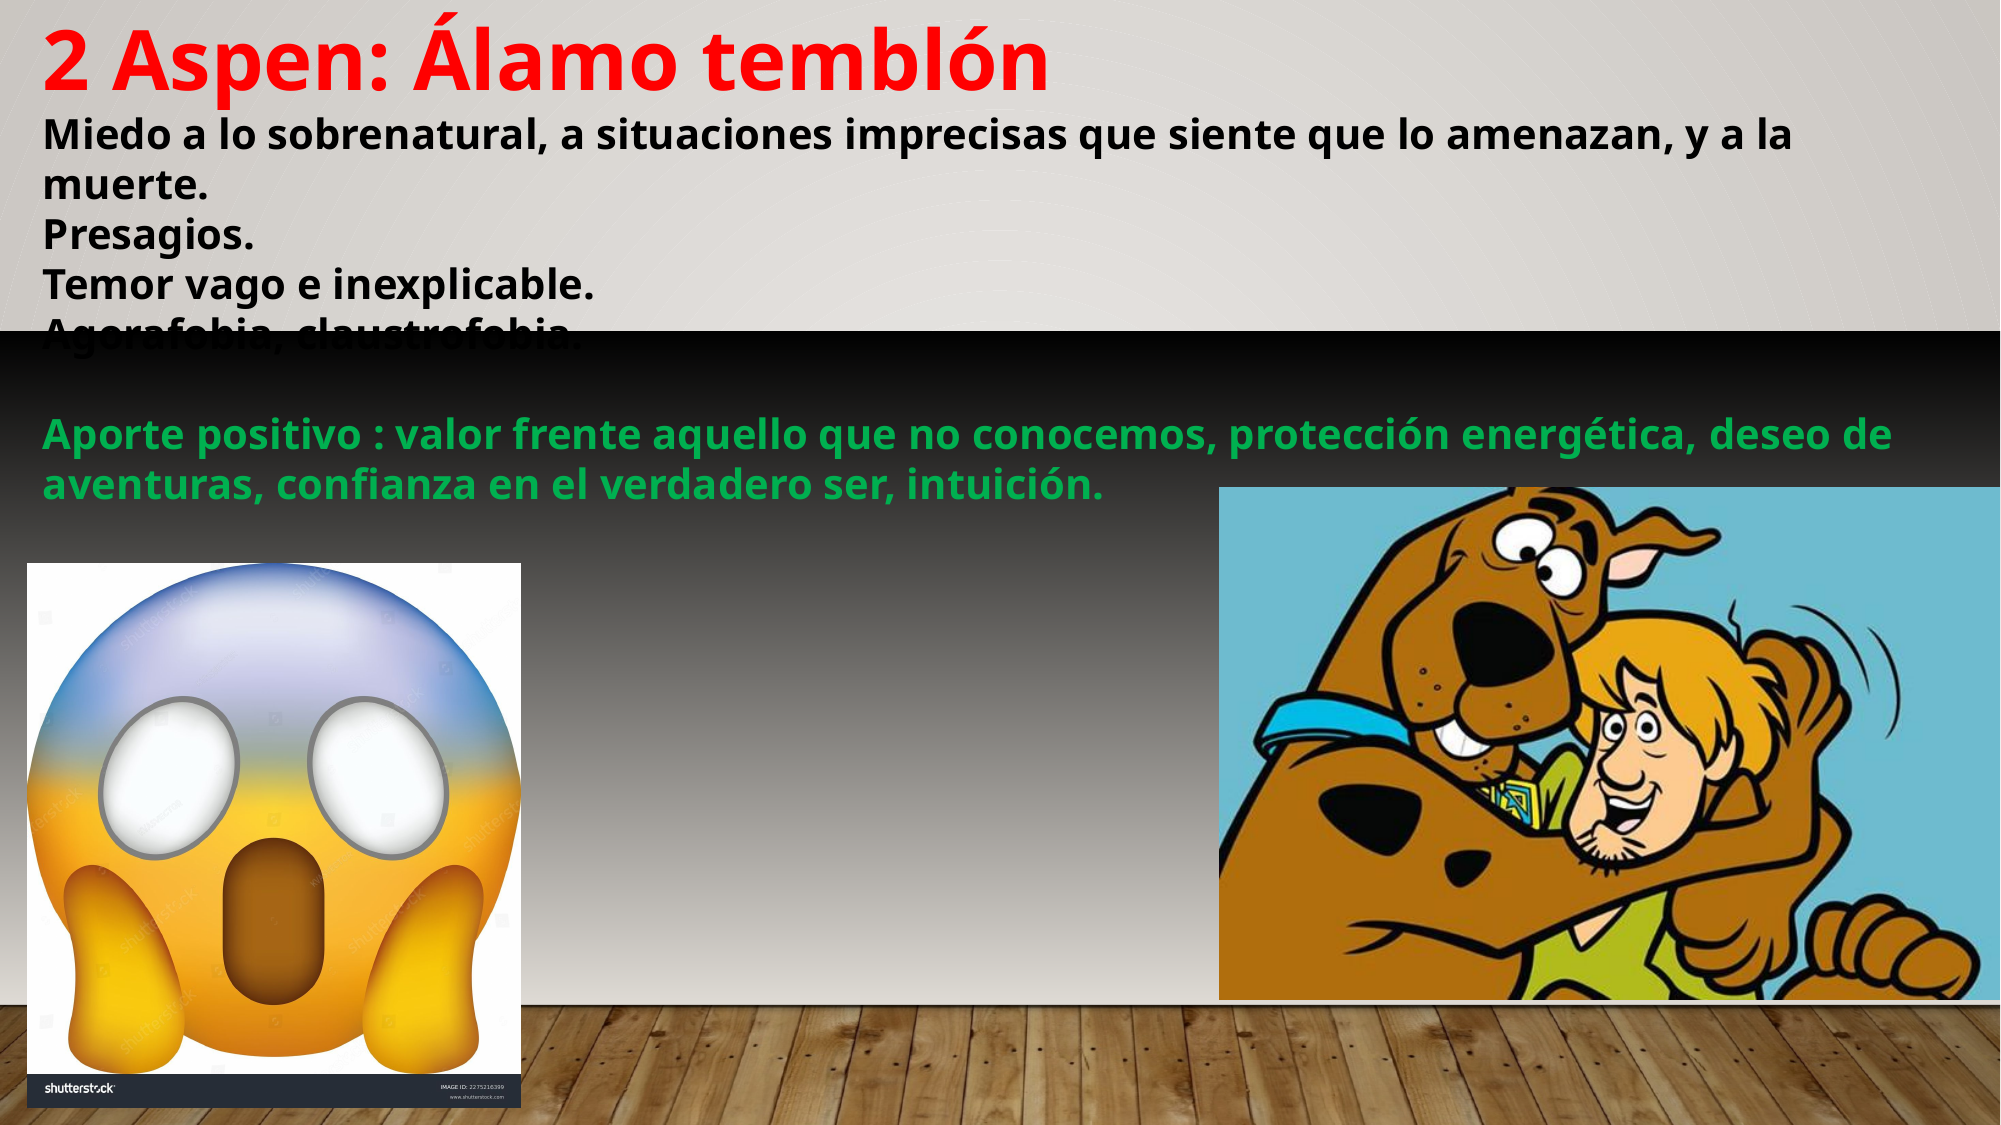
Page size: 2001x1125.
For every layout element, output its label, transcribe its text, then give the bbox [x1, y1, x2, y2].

picture [27, 563, 521, 1108]
text_box 2 Aspen: Álamo temblón Miedo a lo sobrenatural, a situaciones imprecisas que siente que lo amenazan, y a la muerte. Presagios. Temor vago e inexplicable. Agorafobia, claustrofobia. Aporte positivo : valor frente aquello que no conocemos, protección energética, deseo de aventuras, confianza en el verdadero ser, intuición. [28, 0, 1956, 610]
picture [1219, 487, 2000, 1000]
